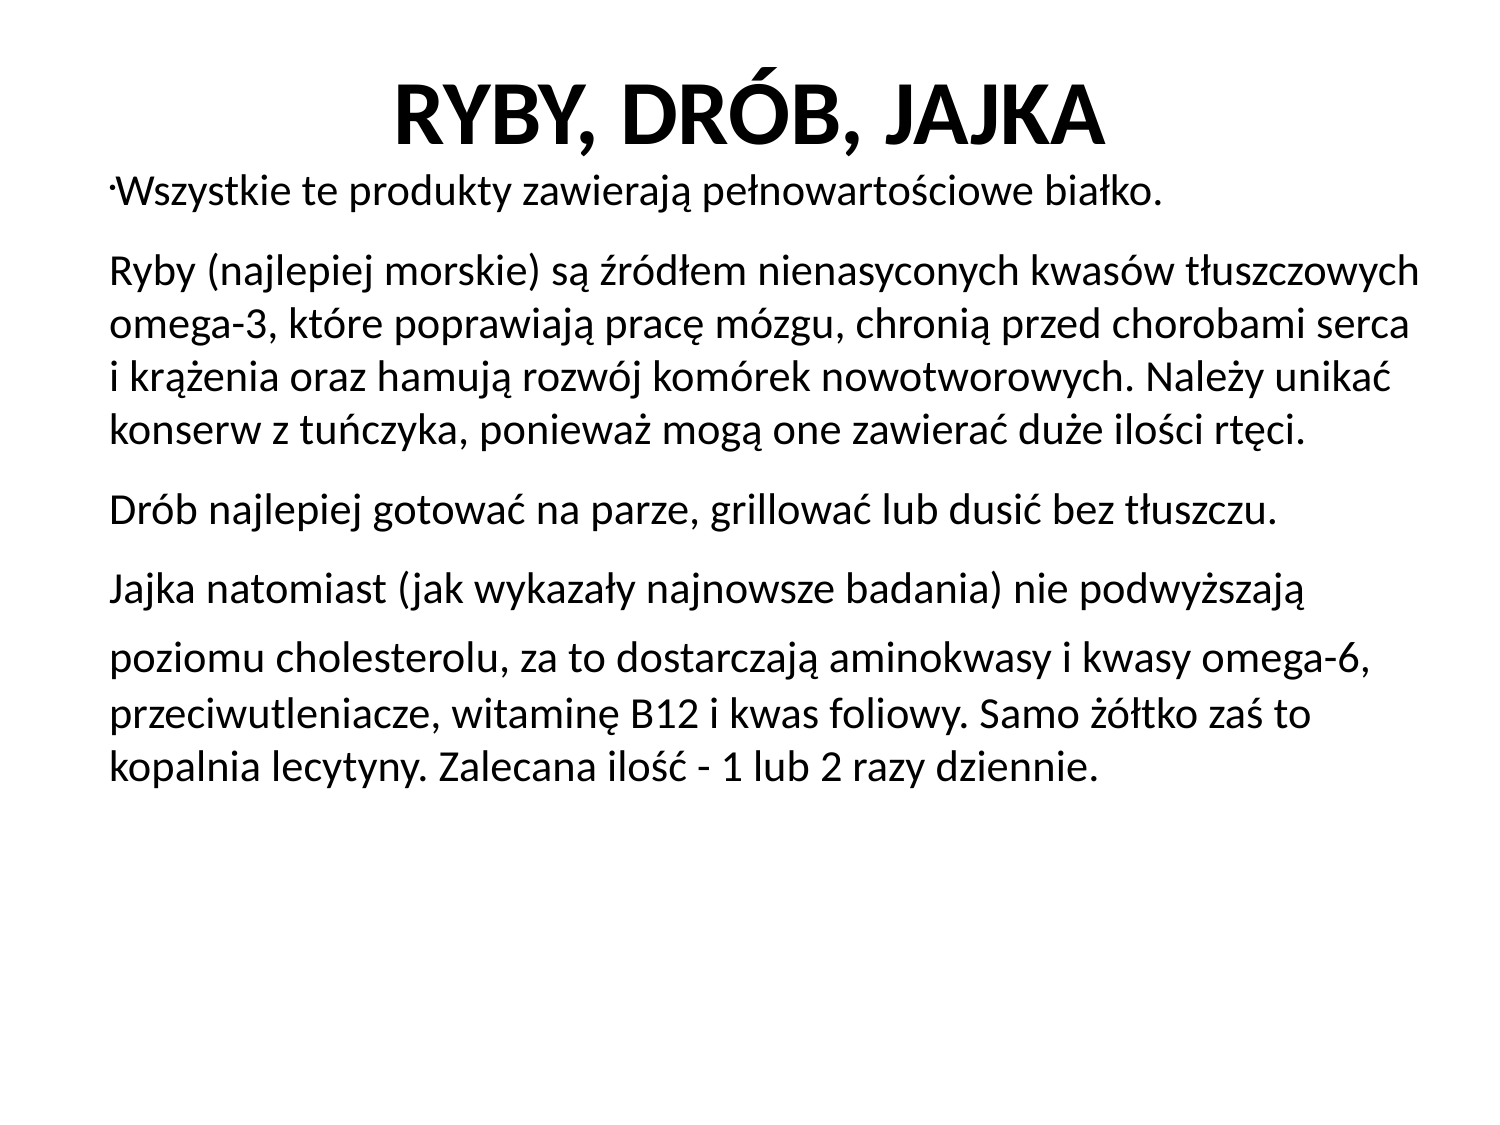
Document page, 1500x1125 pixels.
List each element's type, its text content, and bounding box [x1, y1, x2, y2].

list Wszystkie te produkty zawierają pełnowartościowe białko. Ryby (najlepiej morskie) są źródłem nienasyconych kwasów tłuszczowych omega-3, które poprawiają pracę mózgu, chronią przed chorobami serca i krążenia oraz hamują rozwój komórek nowotworowych. Należy unikać konserw z tuńczyka, ponieważ mogą one zawierać duże ilości rtęci. Drób najlepiej gotować na parze, grillować lub dusić bez tłuszczu. Jajka natomiast (jak wykazały najnowsze badania) nie podwyższają poziomu cholesterolu, za to dostarczają aminokwasy i kwasy omega-6, przeciwutleniacze, witaminę B12 i kwas foliowy. Samo żółtko zaś to kopalnia lecytyny. Zalecana ilość - 1 lub 2 razy dziennie. [94, 153, 1445, 896]
title RYBY, DRÓB, JAJKA [75, 45, 1425, 233]
